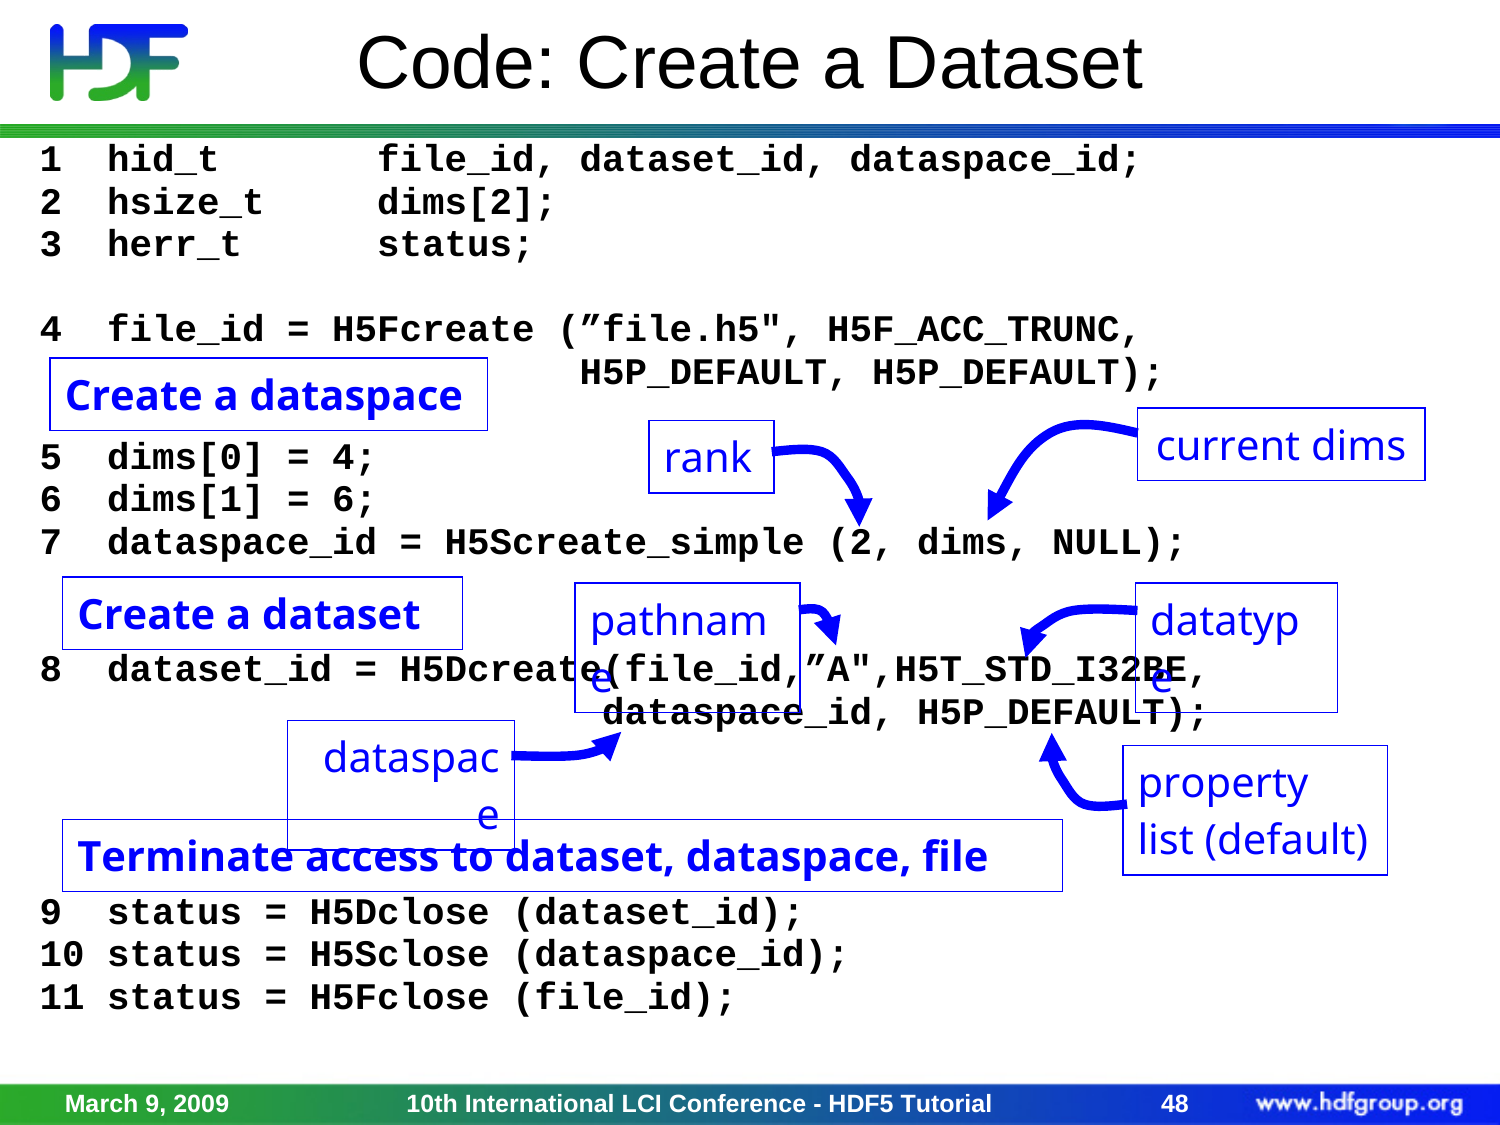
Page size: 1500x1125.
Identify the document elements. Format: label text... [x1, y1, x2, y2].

text_box dataspace [287, 720, 515, 850]
text_box rank [648, 420, 774, 493]
picture [0, 0, 1500, 1125]
title Code: Create a Dataset [62, 0, 1438, 113]
text_box property list (default) [1122, 745, 1388, 875]
text_box <number> [1112, 1087, 1238, 1125]
text_box Terminate access to dataset, dataspace, file [62, 819, 1063, 892]
text_box pathname [575, 582, 801, 713]
text_box current dims [1137, 407, 1426, 481]
text_box 10th International LCI Conference - HDF5 Tutorial [374, 1087, 1026, 1125]
text_box Create a dataspace [50, 357, 488, 431]
text_box Create a dataset [62, 577, 463, 650]
text_box 1 hid_t file_id, dataset_id, dataspace_id; 2 hsize_t dims[2]; 3 herr_t status; 4 file_id = H5Fcreate (”file.h5", H5F_ACC_TRUNC, H5P_DEFAULT, H5P_DEFAULT); 5 dims[0] = 4; 6 dims[1] = 6; 7 dataspace_id = H5Screate_simple (2, dims, NULL); 8 dataset_id = H5Dcreate(file_id,”A",H5T_STD_I32BE, dataspace_id, H5P_DEFAULT); 9 status = H5Dclose (dataset_id); 10 status = H5Sclose (dataspace_id); 11 status = H5Fclose (file_id); [24, 132, 1226, 1071]
text_box datatype [1135, 582, 1338, 713]
text_box March 9, 2009 [49, 1087, 374, 1125]
